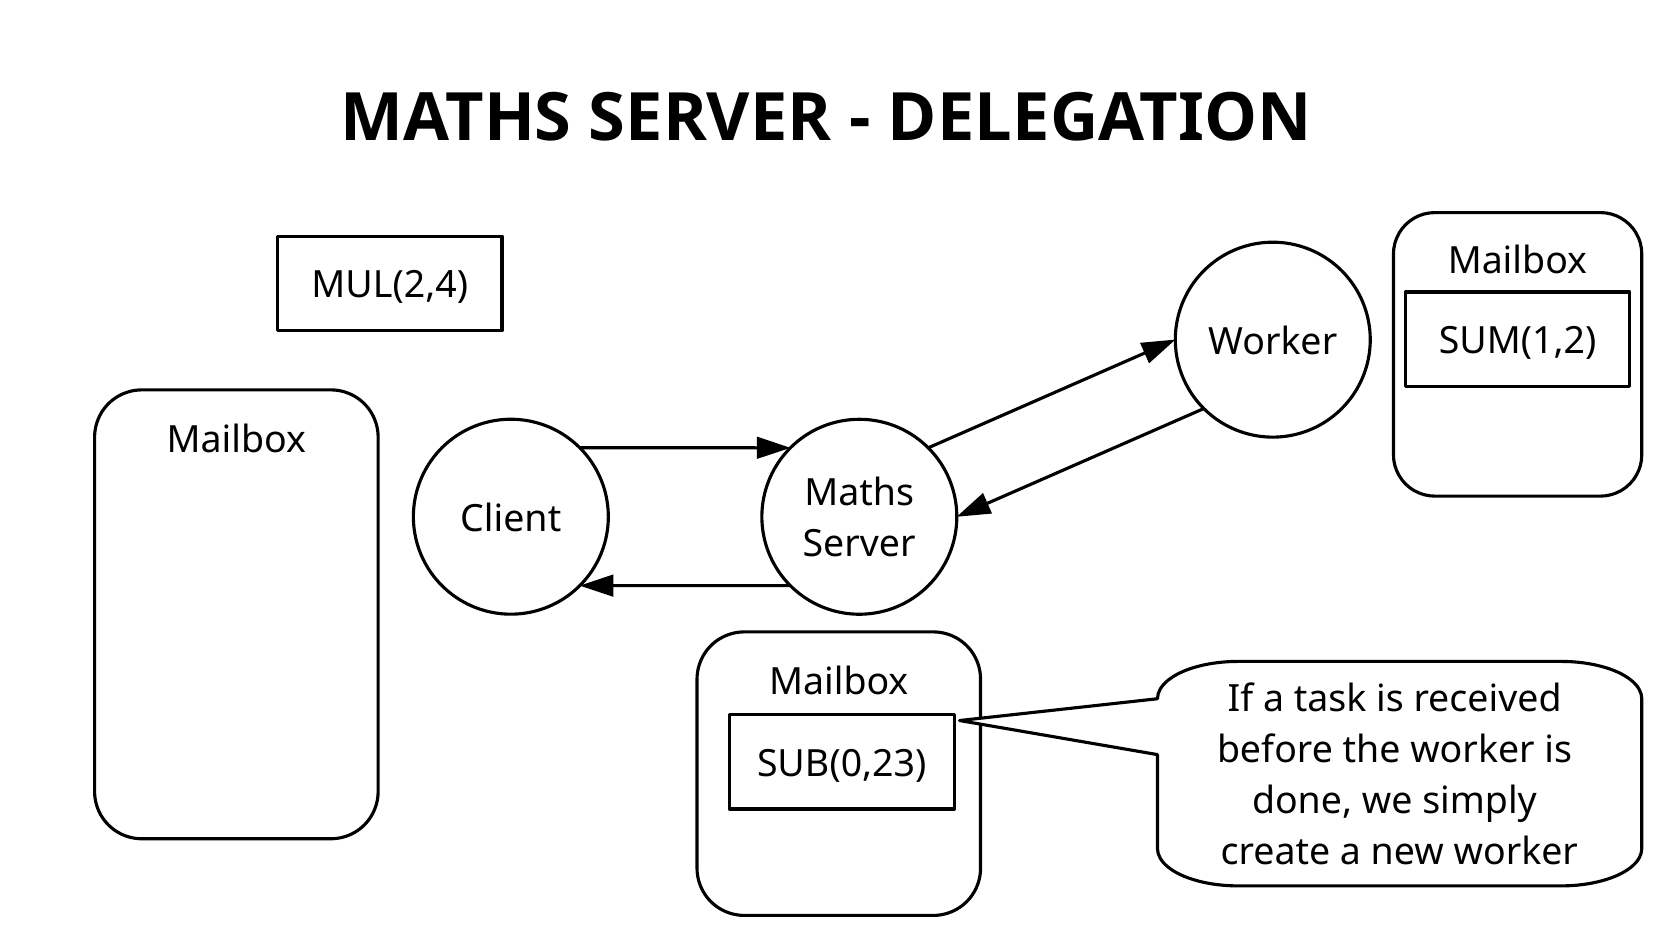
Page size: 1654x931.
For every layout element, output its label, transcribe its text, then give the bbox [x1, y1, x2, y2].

text_box Worker [1175, 242, 1371, 438]
text_box Mailbox [94, 389, 379, 839]
text_box Client [413, 419, 609, 615]
text_box SUB(0,23) [729, 714, 955, 810]
title MATHS SERVER - DELEGATION [82, 36, 1571, 193]
text_box Mailbox [1393, 212, 1642, 497]
text_box MUL(2,4) [277, 236, 502, 331]
text_box If a task is received before the worker is done, we simply create a new worker [959, 661, 1642, 886]
text_box Mailbox [697, 631, 981, 916]
text_box SUM(1,2) [1405, 291, 1630, 387]
text_box Maths Server [761, 419, 957, 615]
